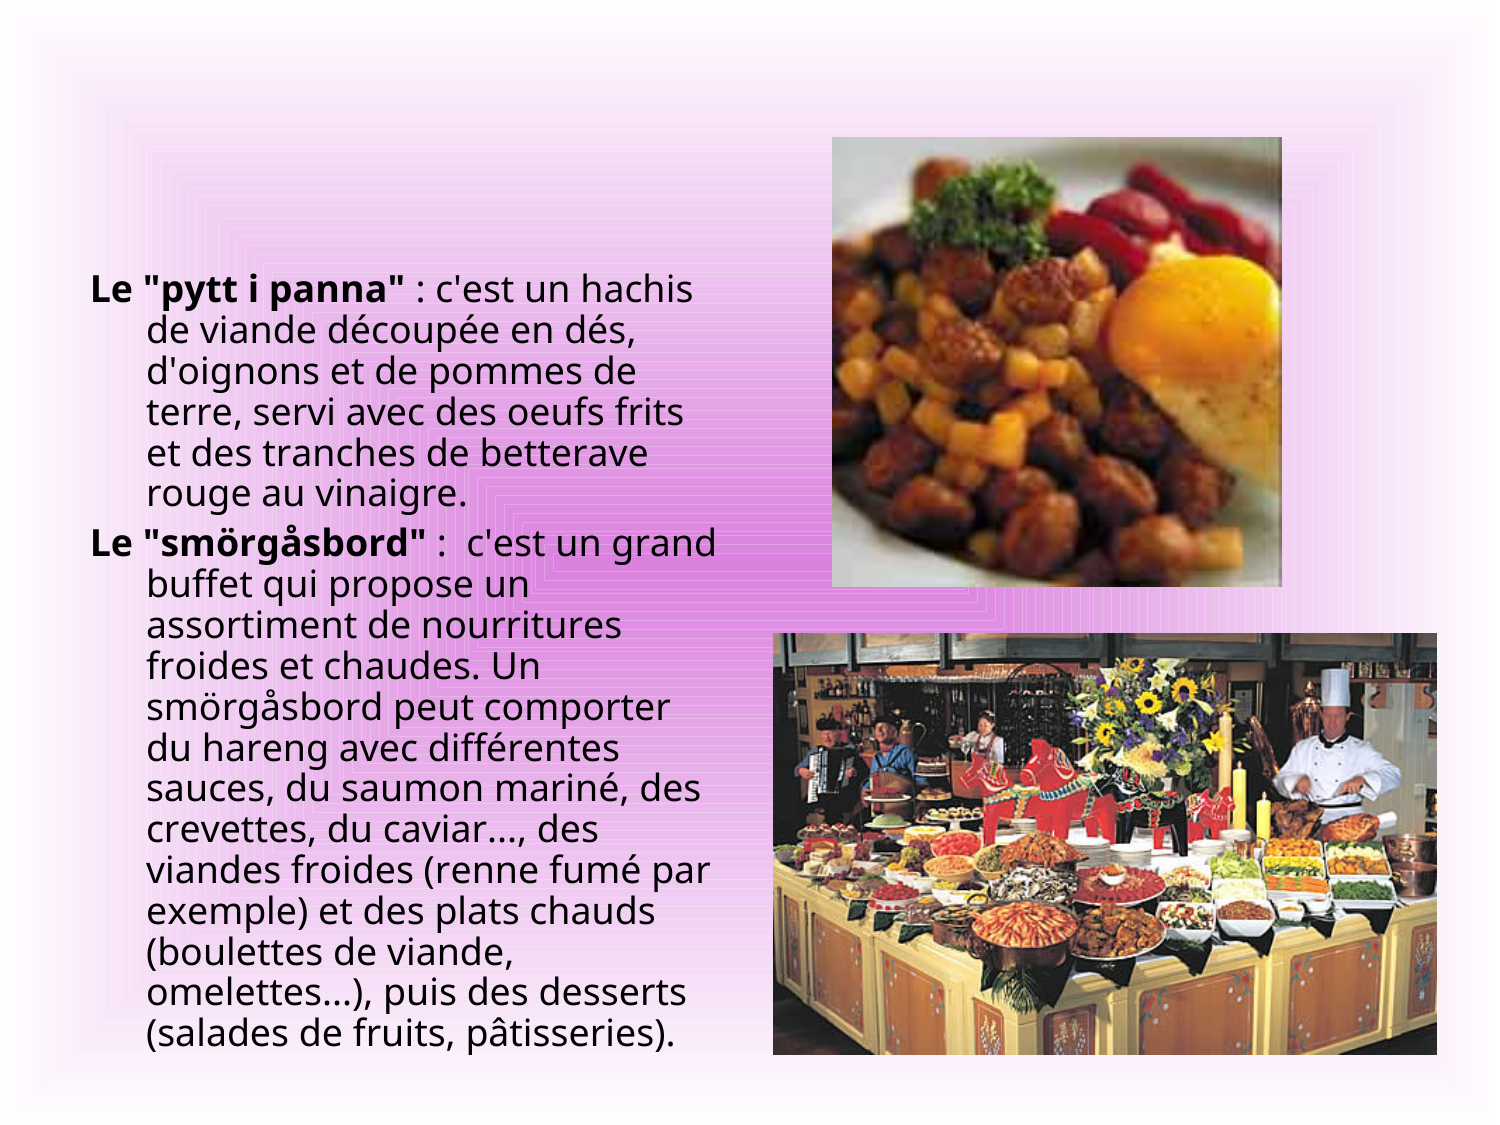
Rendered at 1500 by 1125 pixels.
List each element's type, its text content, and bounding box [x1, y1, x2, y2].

list Le "pytt i panna" : c'est un hachis de viande découpée en dés, d'oignons et de pommes de terre, servi avec des oeufs frits et des tranches de betterave rouge au vinaigre. Le "smörgåsbord" : c'est un grand buffet qui propose un assortiment de nourritures froides et chaudes. Un smörgåsbord peut comporter du hareng avec différentes sauces, du saumon mariné, des crevettes, du caviar..., des viandes froides (renne fumé par exemple) et des plats chauds (boulettes de viande, omelettes...), puis des desserts (salades de fruits, pâtisseries). [75, 262, 738, 1080]
picture [773, 633, 1437, 1055]
picture [832, 137, 1282, 587]
